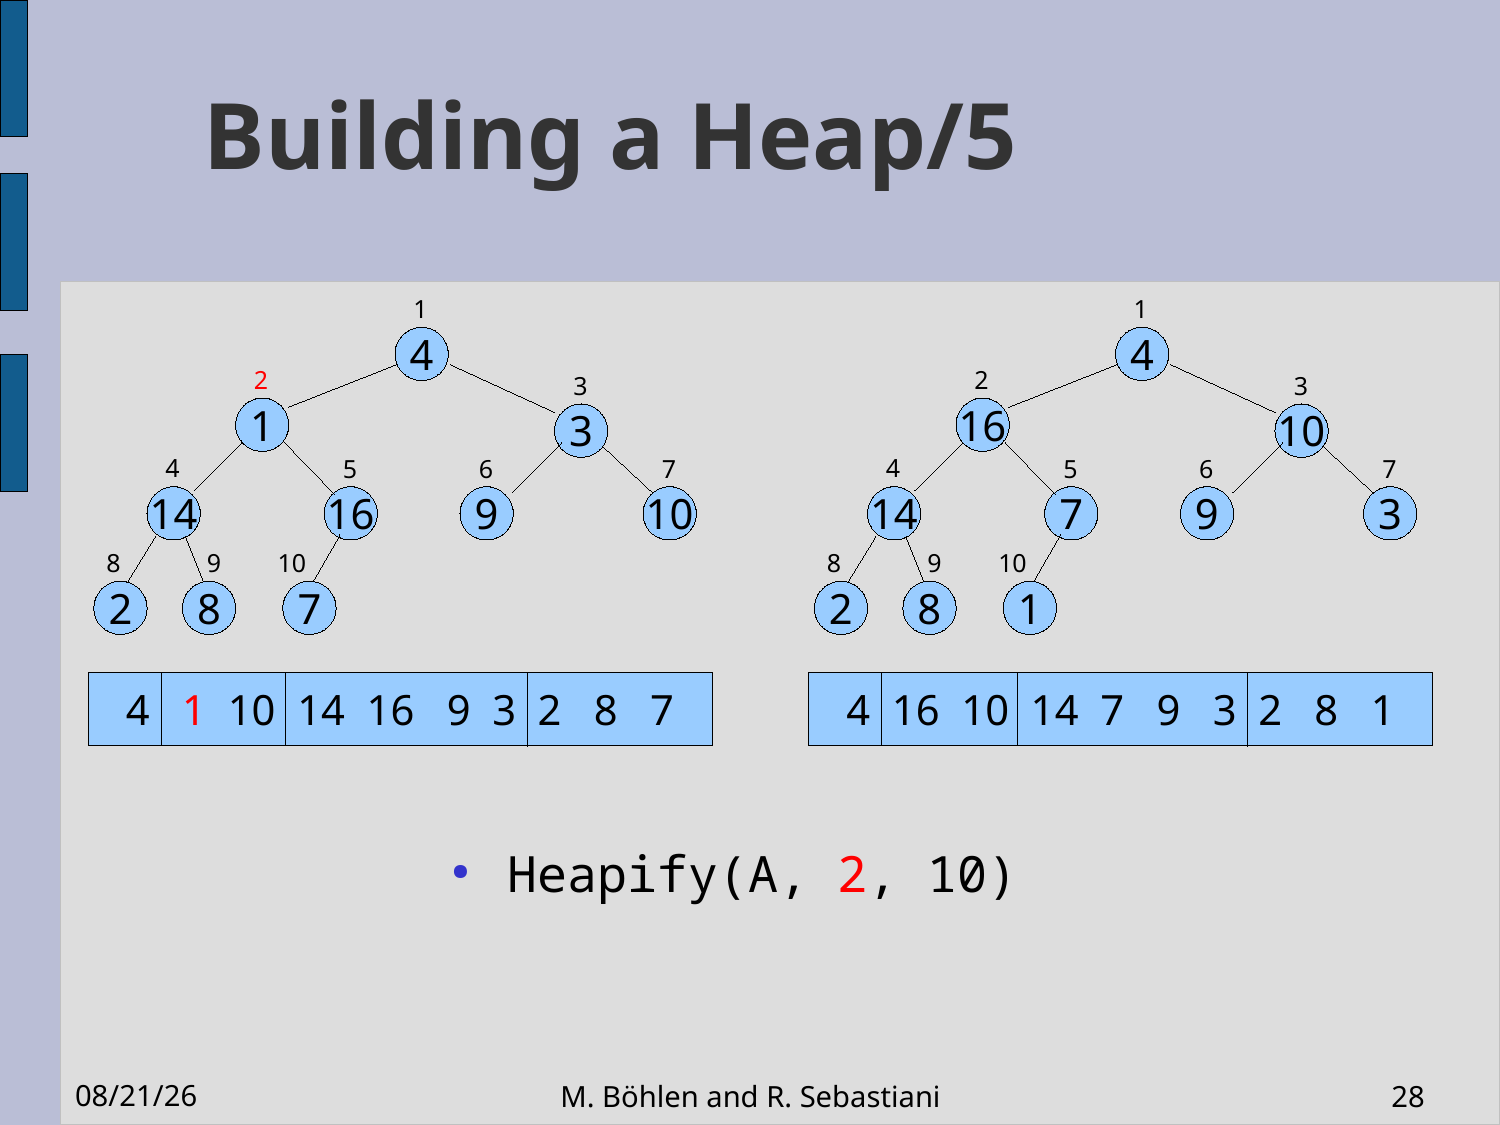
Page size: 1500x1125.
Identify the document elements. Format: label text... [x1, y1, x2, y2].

text_box 8 [91, 538, 136, 584]
text_box 4 16 10 14 7 9 3 2 8 1 [1018, 672, 1433, 746]
text_box 4 [395, 330, 449, 381]
text_box 1 [1119, 284, 1163, 330]
text_box 7 [1044, 490, 1098, 540]
text_box 4 [150, 443, 195, 489]
text_box 5 [328, 443, 372, 490]
text_box 6 [1184, 443, 1229, 490]
text_box 16 [324, 490, 378, 540]
text_box 10 [1274, 407, 1329, 458]
text_box 2 [239, 355, 283, 401]
text_box Heapify(A, 2, 10) [436, 831, 1060, 937]
text_box 3 [1279, 361, 1323, 407]
text_box 7 [1367, 444, 1412, 490]
text_box 1 [398, 284, 443, 330]
text_box 9 [192, 538, 236, 584]
text_box 14 [146, 489, 201, 540]
text_box 9 [459, 490, 514, 540]
text_box 7 [282, 583, 337, 635]
text_box 1 [1003, 584, 1057, 635]
text_box 2 [93, 584, 148, 635]
text_box 2 [814, 584, 868, 635]
text_box 4 [871, 443, 915, 489]
title Building a Heap/5 [188, 16, 1468, 205]
text_box 4 1 10 14 16 9 3 2 8 7 [286, 672, 713, 746]
text_box 3 [554, 407, 608, 458]
text_box 9 [912, 538, 957, 584]
text_box 10 [643, 490, 697, 540]
text_box 3 [558, 361, 603, 407]
text_box 8 [812, 538, 856, 584]
text_box 7 [647, 444, 691, 490]
text_box 10 [983, 538, 1042, 584]
text_box 6 [463, 443, 508, 490]
text_box 4 1 10 14 16 9 3 2 8 7 [88, 672, 161, 746]
text_box 3 [1363, 490, 1417, 540]
text_box 8 [902, 584, 957, 635]
text_box 4 16 10 14 7 9 3 2 8 1 [808, 672, 881, 746]
text_box 4 1 10 14 16 9 3 2 8 7 [162, 672, 285, 746]
text_box 1 [235, 401, 289, 452]
text_box 9 [1180, 490, 1234, 540]
text_box 16 [956, 401, 1010, 452]
text_box 4 [1115, 330, 1169, 381]
text_box 8 [182, 584, 236, 635]
text_box 5 [1048, 443, 1093, 490]
text_box 14 [867, 489, 921, 540]
text_box 4 16 10 14 7 9 3 2 8 1 [882, 672, 1017, 746]
text_box 10 [263, 538, 321, 584]
text_box 2 [959, 355, 1004, 401]
